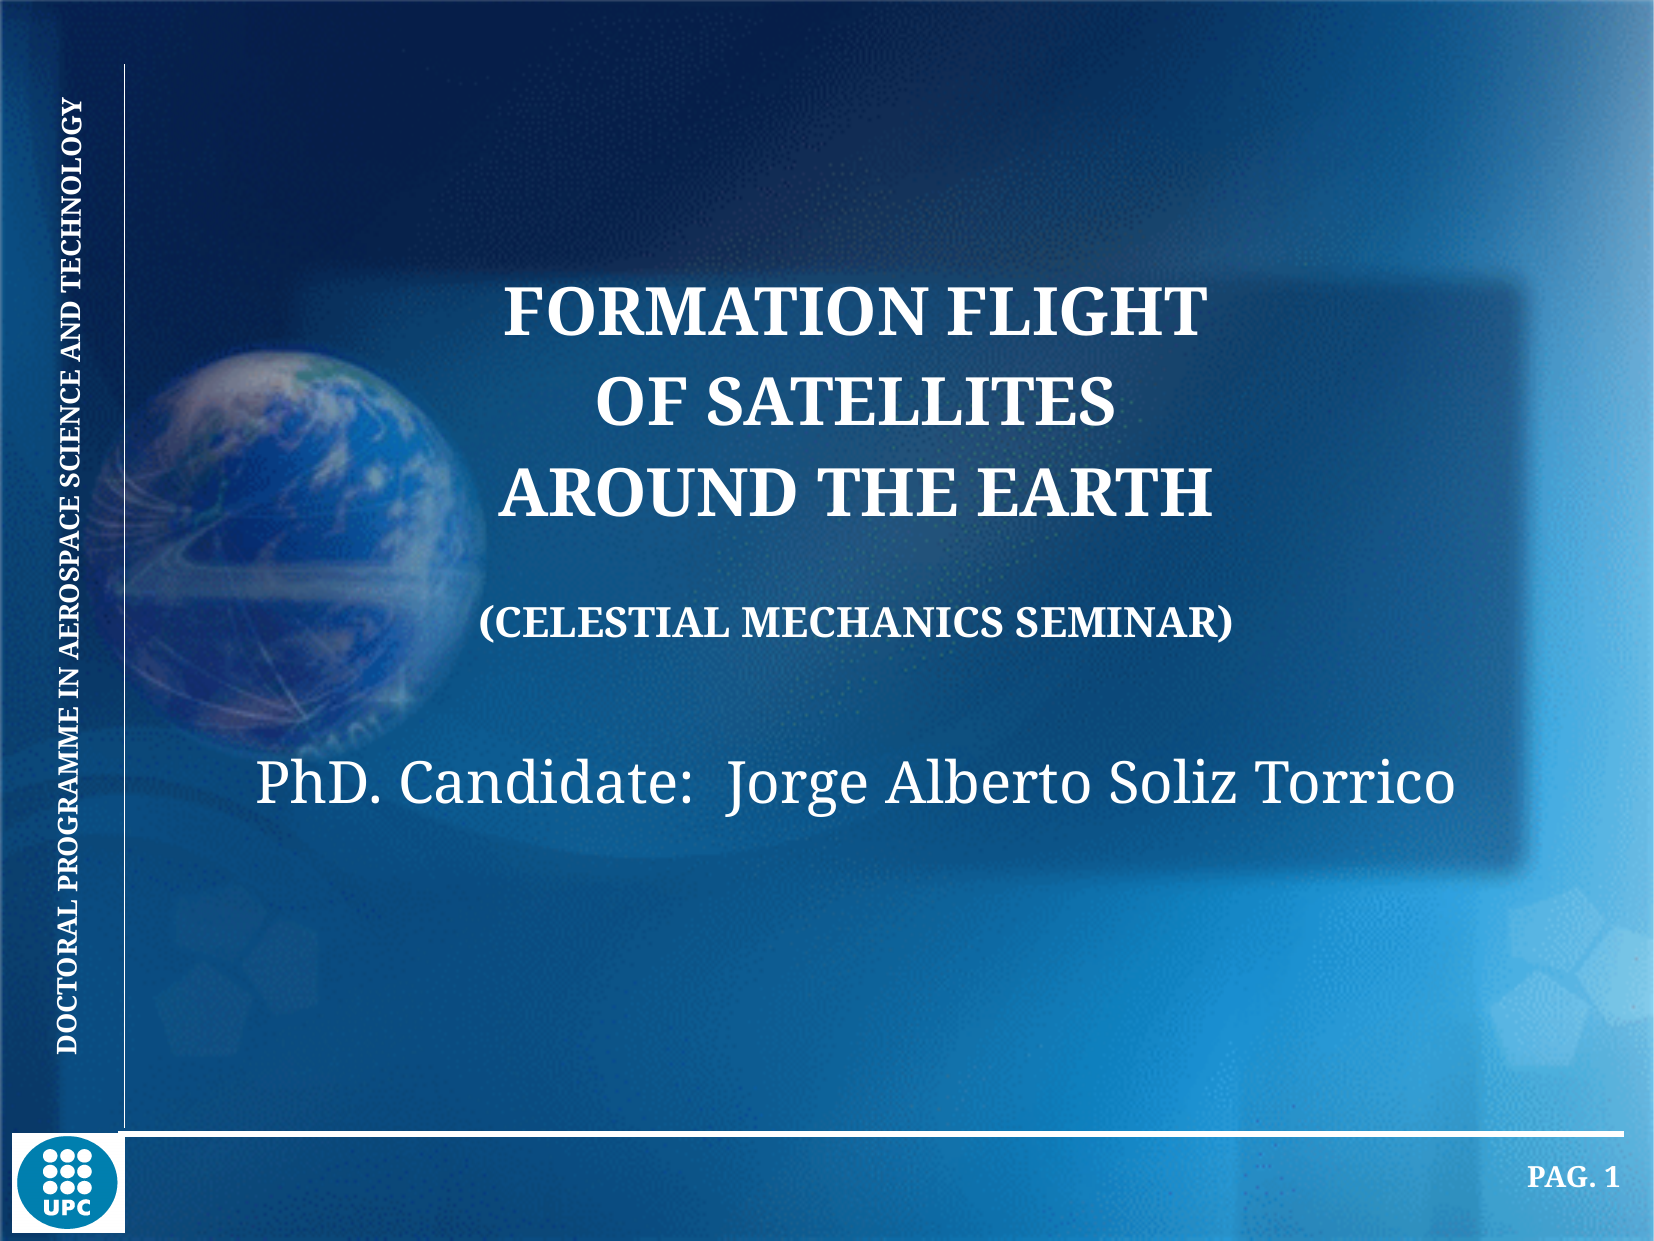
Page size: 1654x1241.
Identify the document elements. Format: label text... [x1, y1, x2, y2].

title PAG. 1 [1505, 1116, 1642, 1237]
picture [0, 0, 1654, 1241]
title DOCTORAL PROGRAMME IN AEROSPACE SCIENCE AND TECHNOLOGY [8, 88, 124, 1064]
subtitle FORMATION FLIGHT OF SATELLITES AROUND THE EARTH (CELESTIAL MECHANICS SEMINAR) PhD. Candidate: Jorge Alberto Soliz Torrico [177, 177, 1536, 1061]
